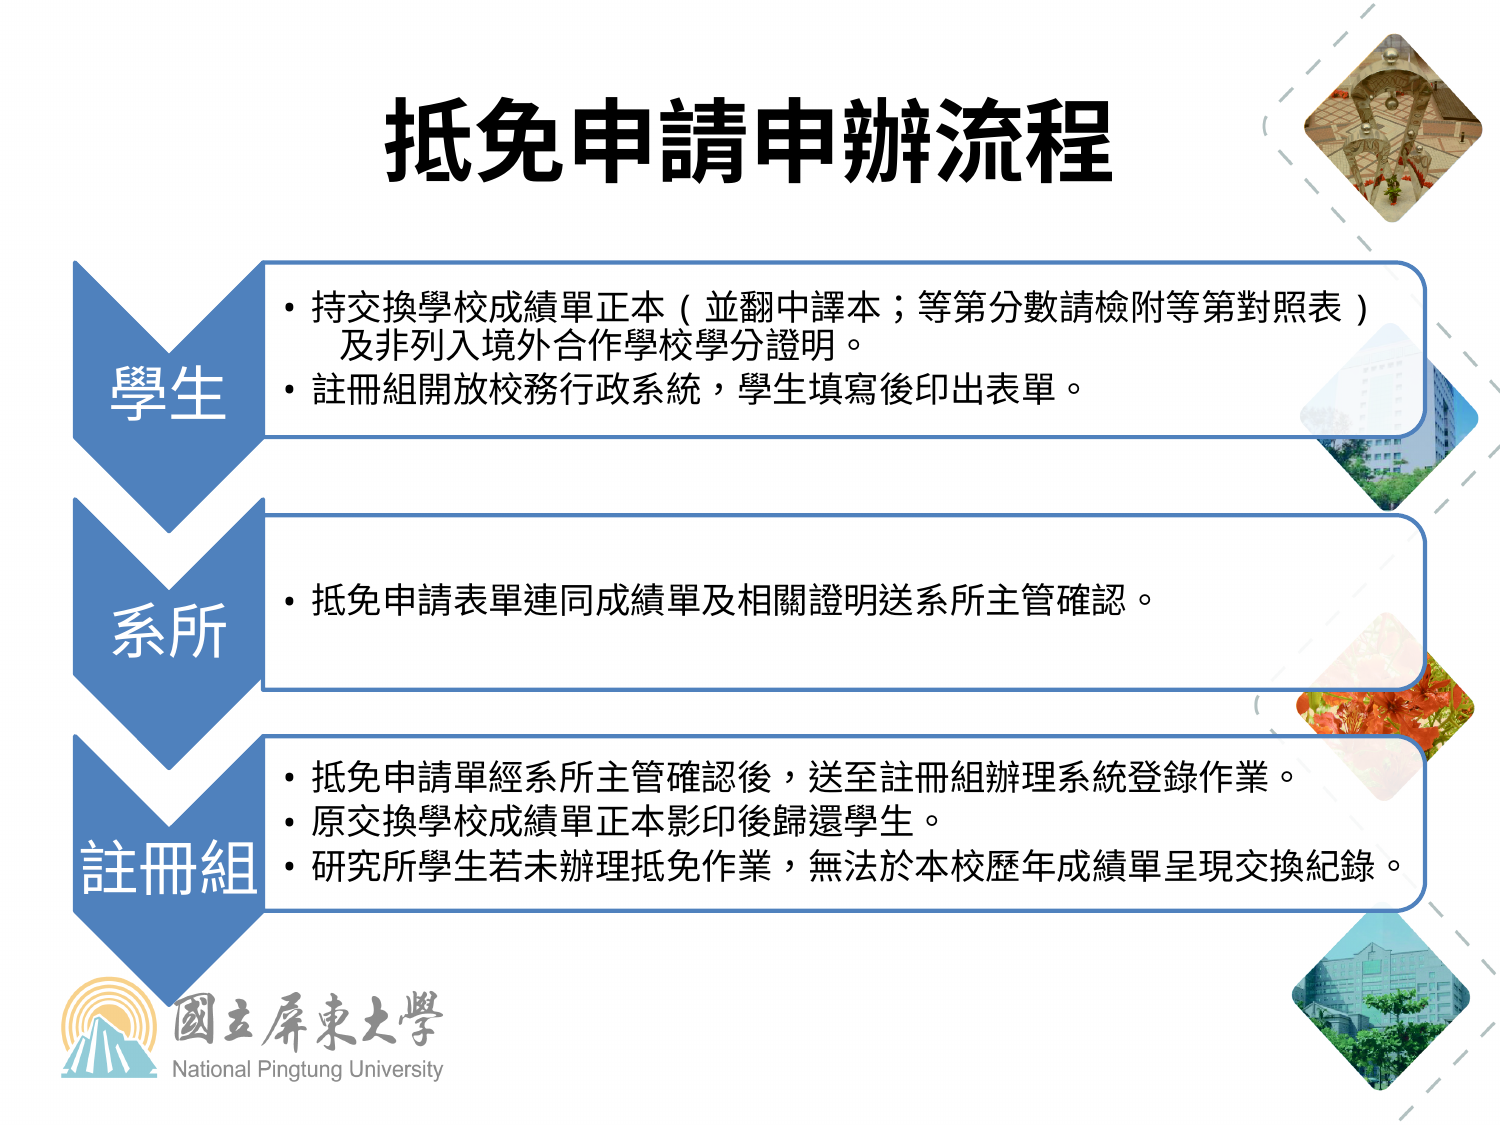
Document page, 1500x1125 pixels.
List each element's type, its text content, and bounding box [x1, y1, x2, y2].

text_box 學生 [75, 262, 263, 532]
text_box 註冊組 [75, 736, 263, 1005]
text_box 抵免申請表單連同成績單及相關證明送系所主管確認。 [263, 515, 1426, 690]
title 抵免申請申辦流程 [75, 45, 1426, 233]
text_box 系所 [75, 499, 264, 769]
text_box 持交換學校成績單正本(並翻中譯本；等第分數請檢附等第對照表)及非列入境外合作學校學分證明。 註冊組開放校務行政系統，學生填寫後印出表單。 [263, 262, 1426, 438]
text_box 抵免申請單經系所主管確認後，送至註冊組辦理系統登錄作業。 原交換學校成績單正本影印後歸還學生。 研究所學生若未辦理抵免作業，無法於本校歷年成績單呈現交換紀錄。 [263, 736, 1426, 911]
